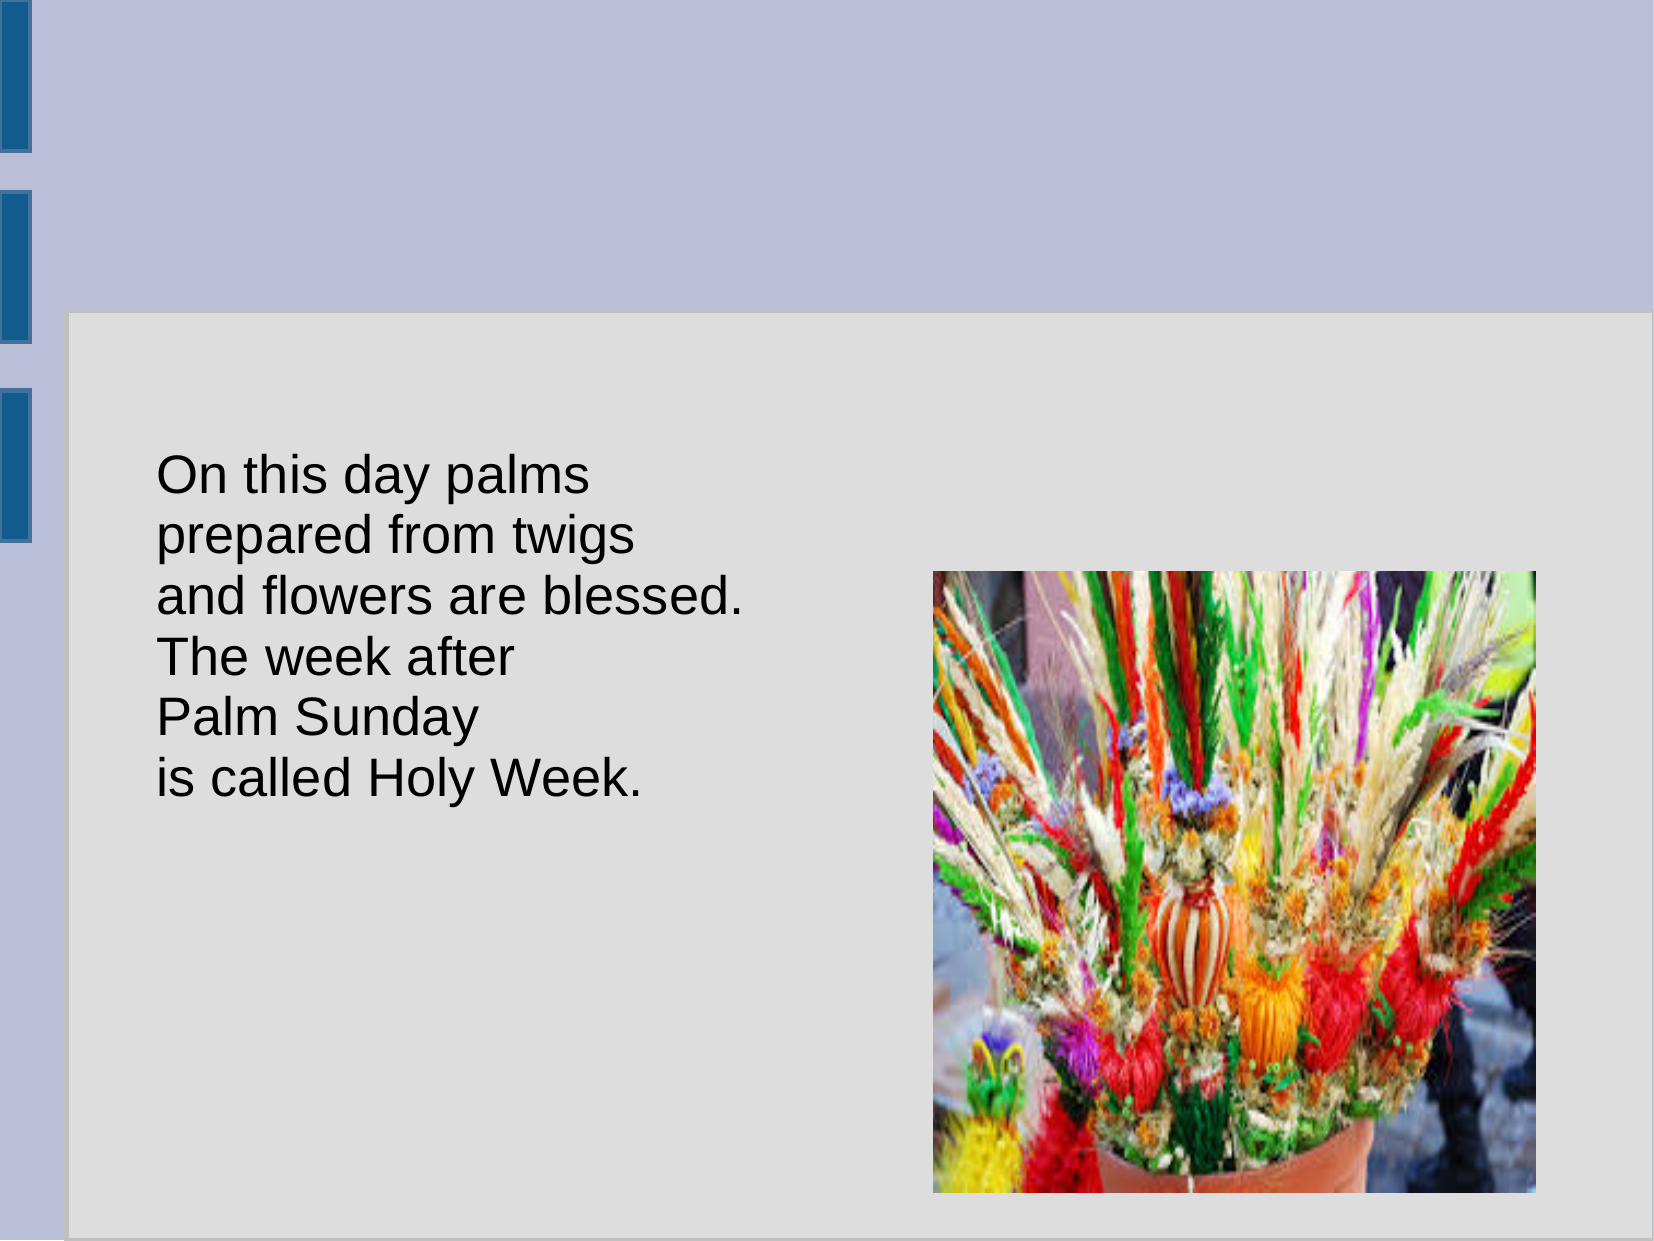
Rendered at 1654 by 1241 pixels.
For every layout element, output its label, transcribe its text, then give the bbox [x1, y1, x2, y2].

text_box On this day palms prepared from twigs and flowers are blessed. The week after Palm Sunday is called Holy Week. [141, 437, 816, 937]
picture [933, 571, 1536, 1193]
